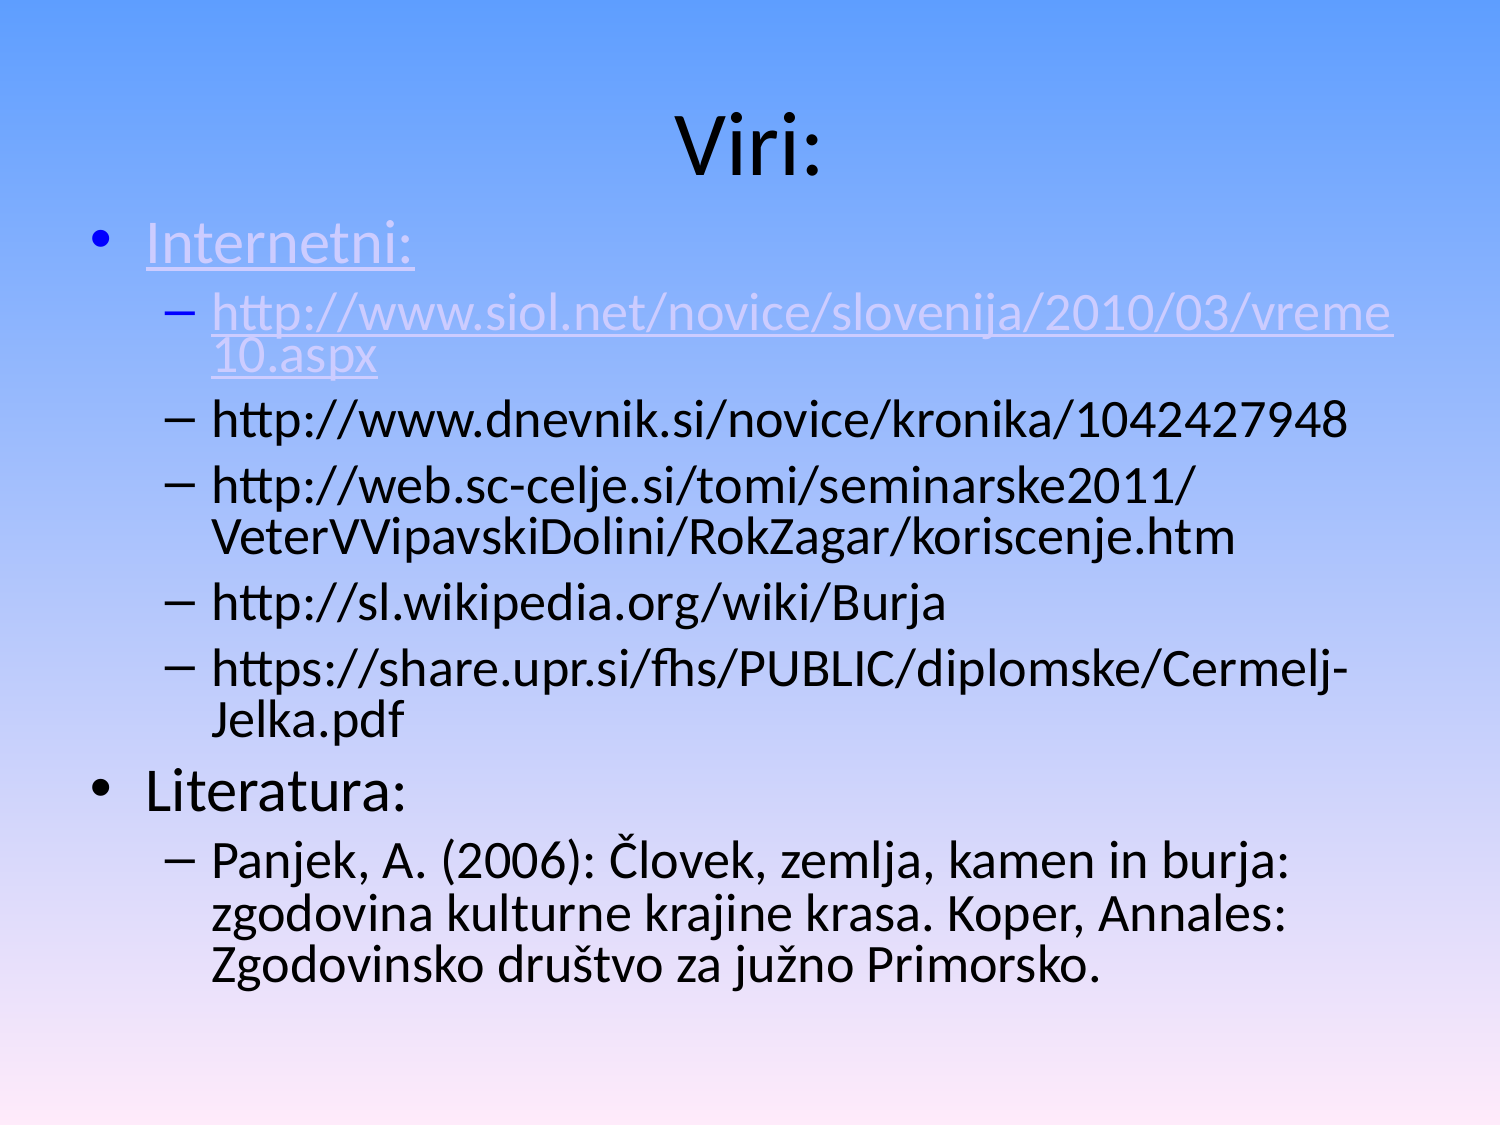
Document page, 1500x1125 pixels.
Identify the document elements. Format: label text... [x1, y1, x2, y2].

text_box Viri: [74, 45, 1425, 208]
text_box Internetni: http://www.siol.net/novice/slovenija/2010/03/vreme10.aspx http://www.dnevnik.si/novice/kronika/1042427948 http://web.sc-celje.si/tomi/seminarske2011/VeterVVipavskiDolini/RokZagar/koriscenje.htm http://sl.wikipedia.org/wiki/Burja https://share.upr.si/fhs/PUBLIC/diplomske/Cermelj-Jelka.pdf Literatura: Panjek, A. (2006): Človek, zemlja, kamen in burja: zgodovina kulturne krajine krasa. Koper, Annales: Zgodovinsko društvo za južno Primorsko. [74, 208, 1425, 1083]
